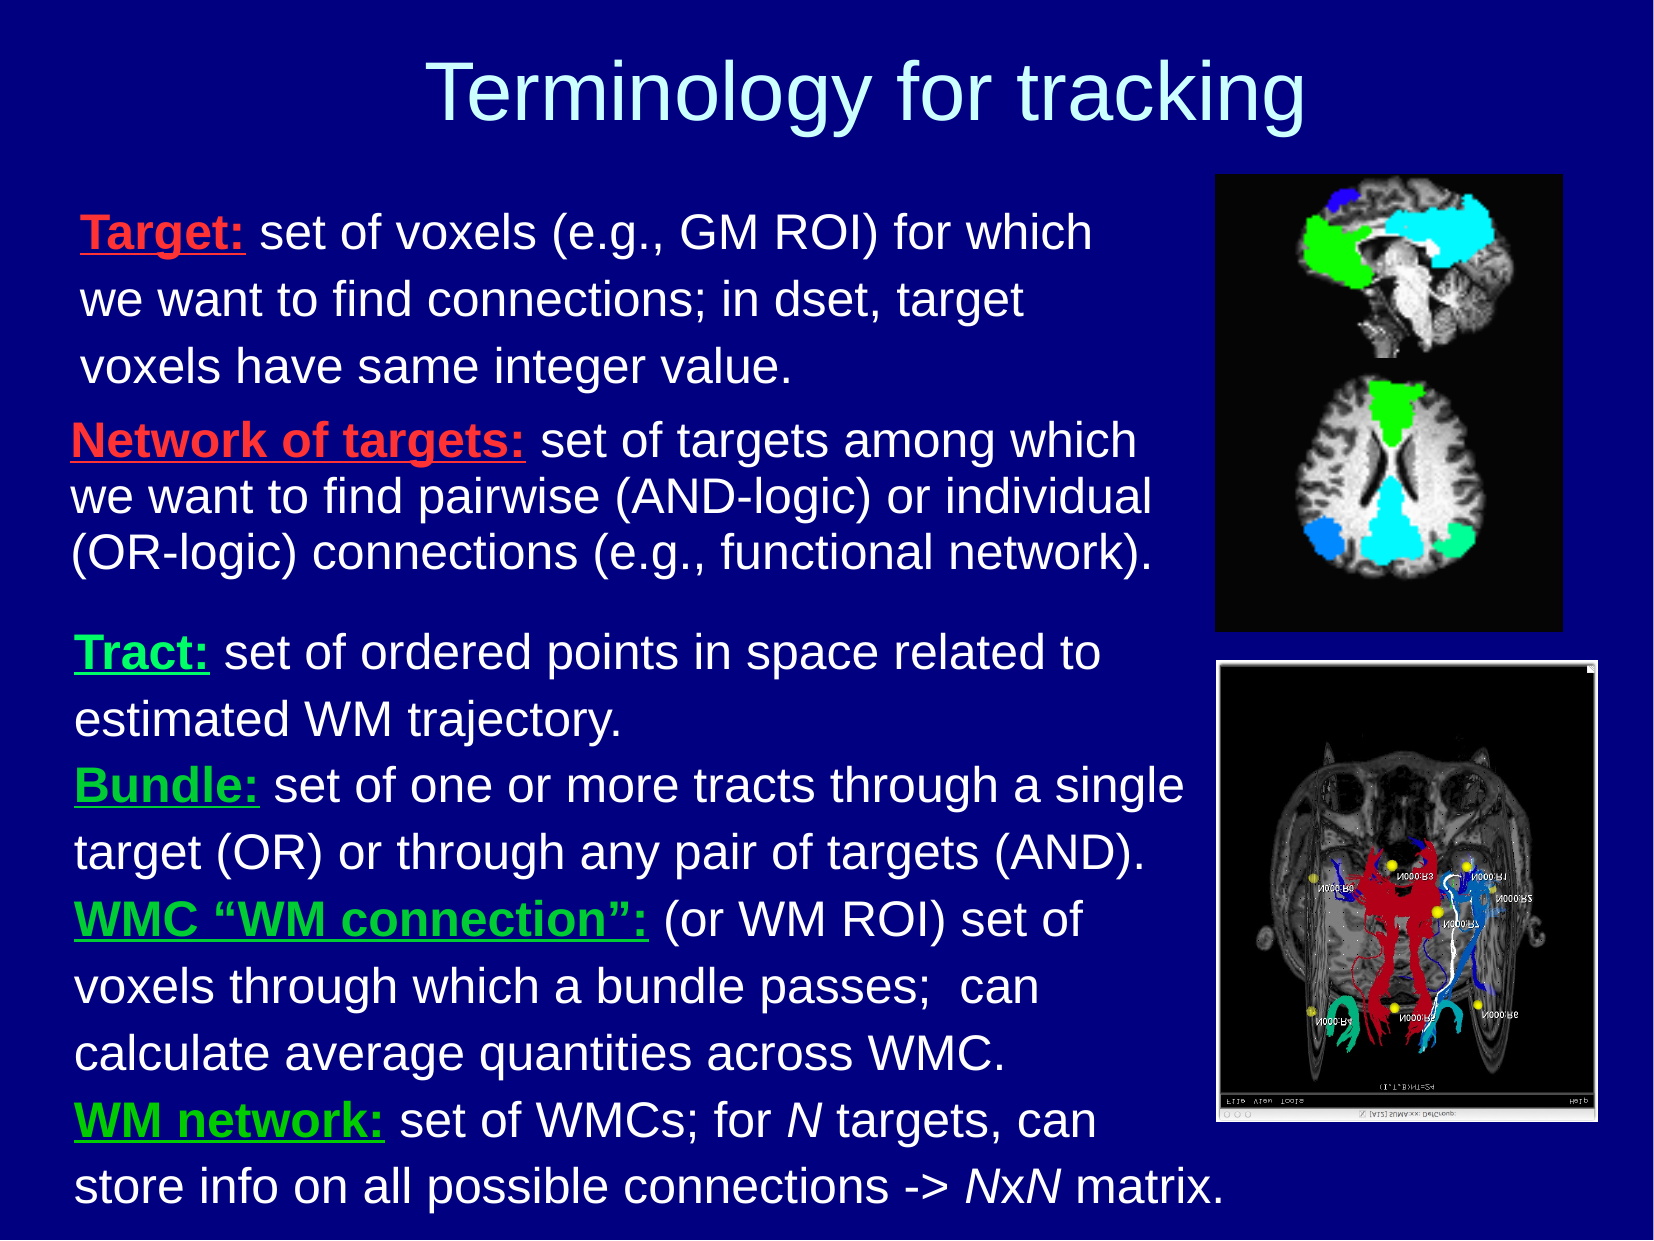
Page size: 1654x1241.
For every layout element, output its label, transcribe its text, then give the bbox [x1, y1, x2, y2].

text_box Network of targets: set of targets among which we want to find pairwise (AND-logic) or individual (OR-logic) connections (e.g., functional network). [55, 405, 1184, 610]
title Terminology for tracking [106, 23, 1627, 160]
text_box Tract: set of ordered points in space related to estimated WM trajectory. Bundle: set of one or more tracts through a single target (OR) or through any pair of targets (AND). WMC “WM connection”: (or WM ROI) set of voxels through which a bundle passes; can calculate average quantities across WMC. WM network: set of WMCs; for N targets, can store info on all possible connections -> NxN matrix. [59, 605, 1247, 1241]
text_box Target: set of voxels (e.g., GM ROI) for which we want to find connections; in dset, target voxels have same integer value. [64, 186, 1126, 405]
picture [1215, 174, 1563, 632]
picture [1247, 660, 1598, 1122]
